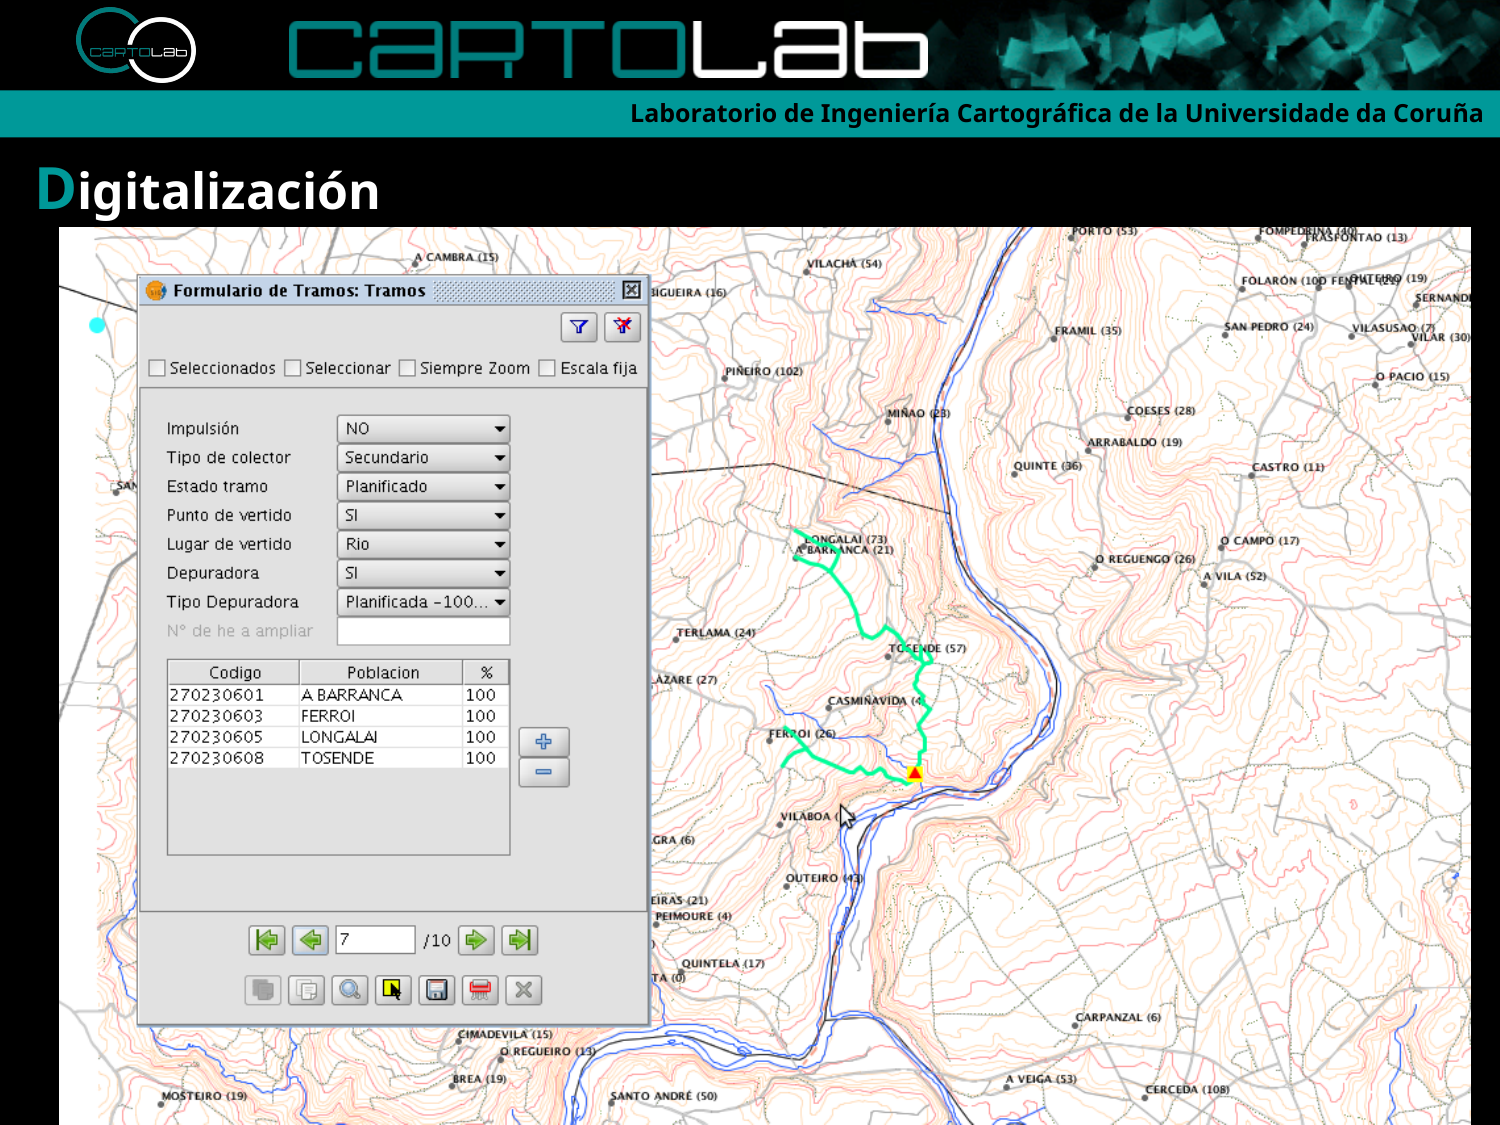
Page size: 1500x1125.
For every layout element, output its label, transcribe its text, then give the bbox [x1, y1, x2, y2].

picture [289, 0, 1500, 90]
text_box Digitalización [0, 143, 1500, 229]
picture [59, 227, 1471, 1125]
picture [76, 7, 196, 83]
